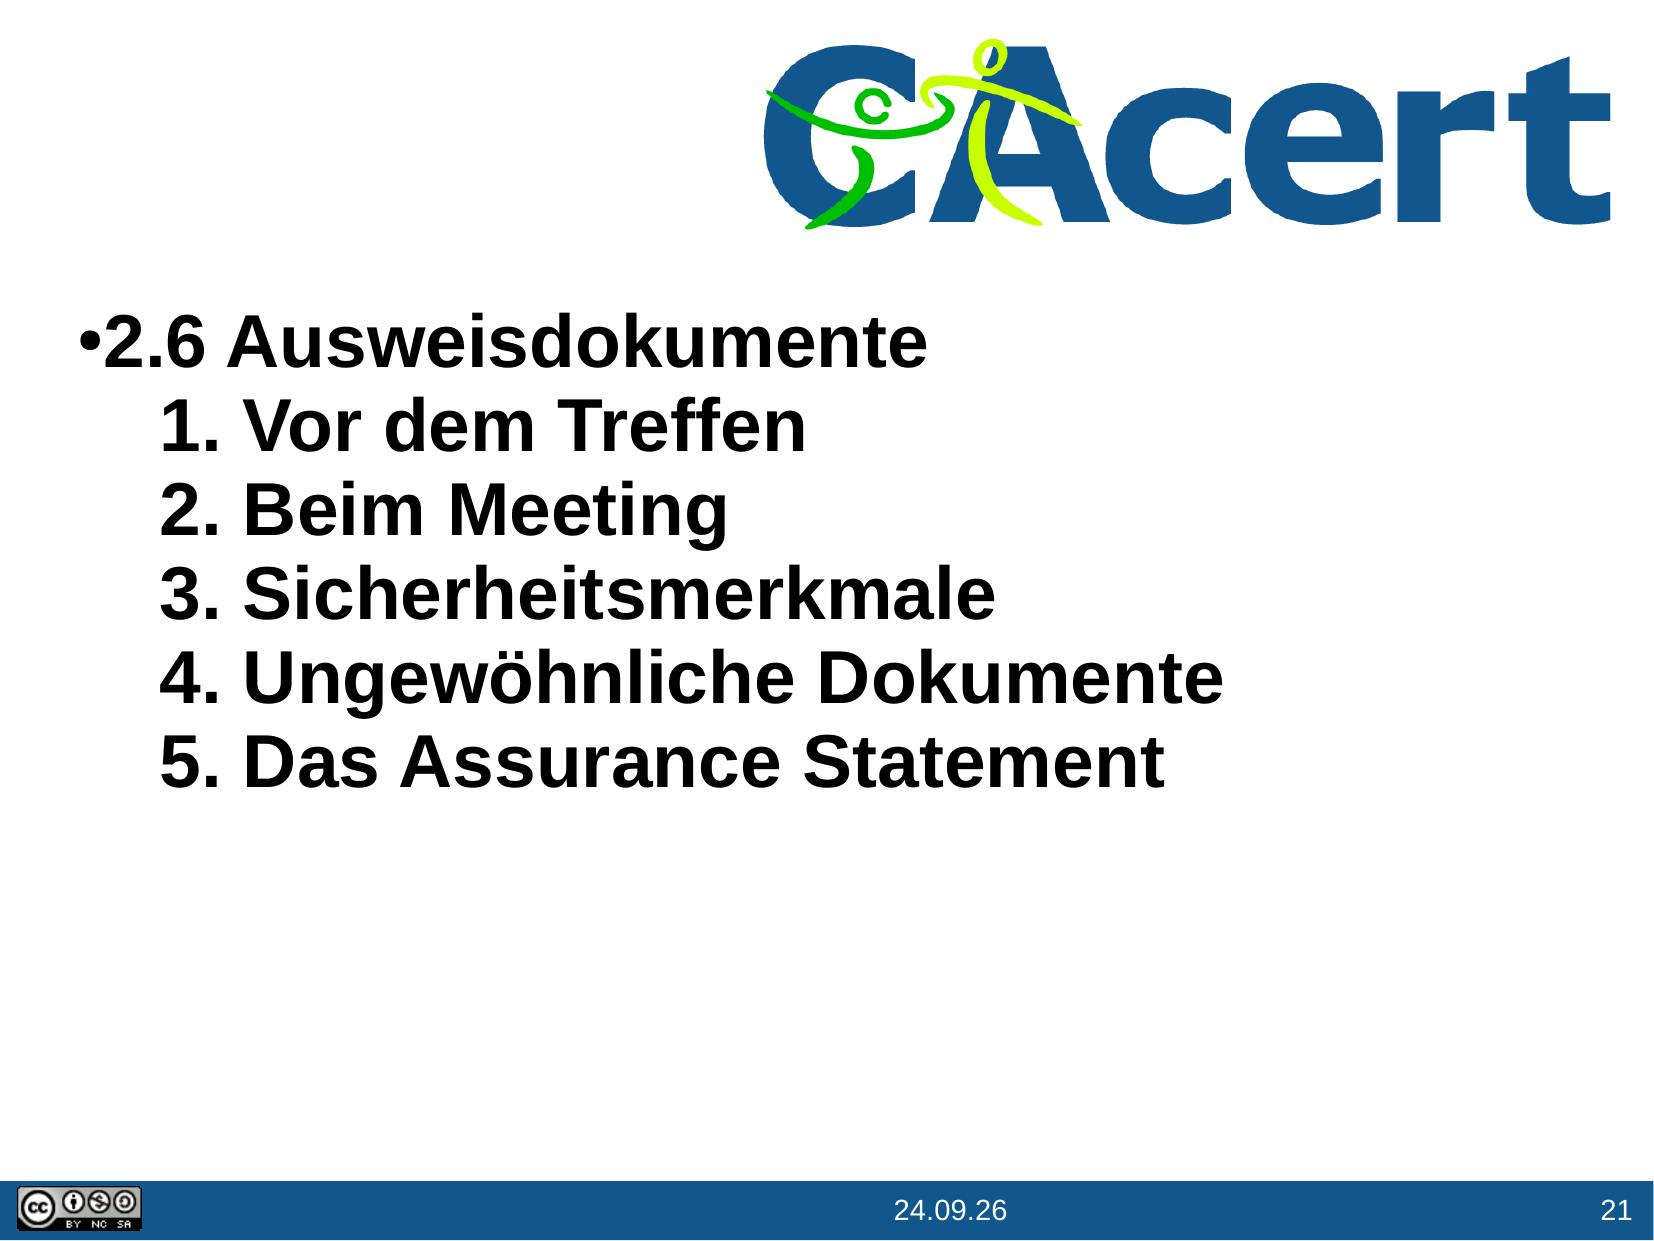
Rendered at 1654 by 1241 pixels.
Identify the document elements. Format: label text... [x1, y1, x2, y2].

title 2.6 Ausweisdokumente 1. Vor dem Treffen 2. Beim Meeting 3. Sicherheitsmerkmale 4. Ungewöhnliche Dokumente 5. Das Assurance Statement [76, 299, 1565, 804]
picture [761, 35, 1613, 231]
picture [17, 1186, 142, 1231]
